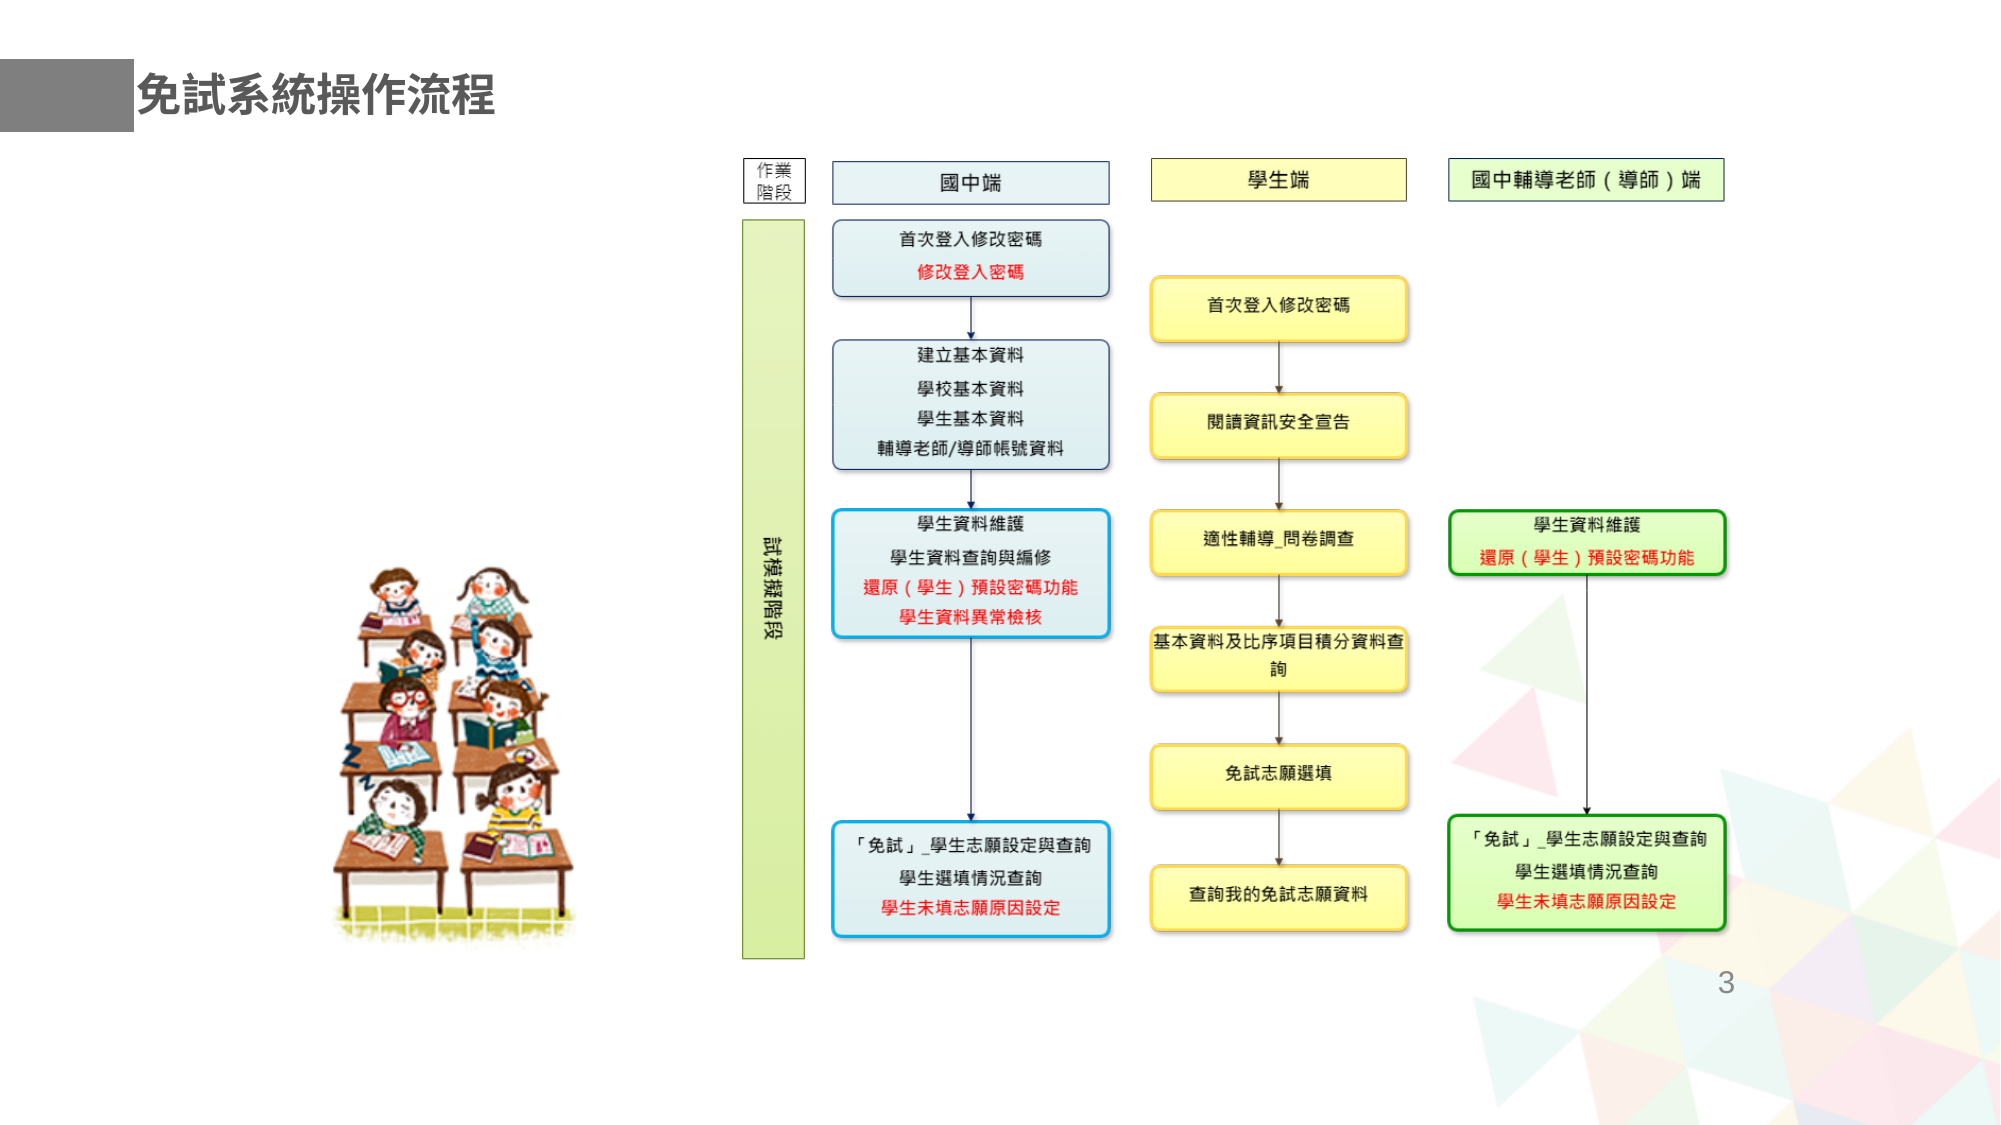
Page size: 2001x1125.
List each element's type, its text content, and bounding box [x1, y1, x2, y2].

picture [321, 560, 594, 963]
text_box [0, 59, 134, 132]
picture [739, 158, 1733, 963]
text_box 3 [1705, 949, 1804, 1020]
text_box 免試系統操作流程 [121, 59, 583, 130]
